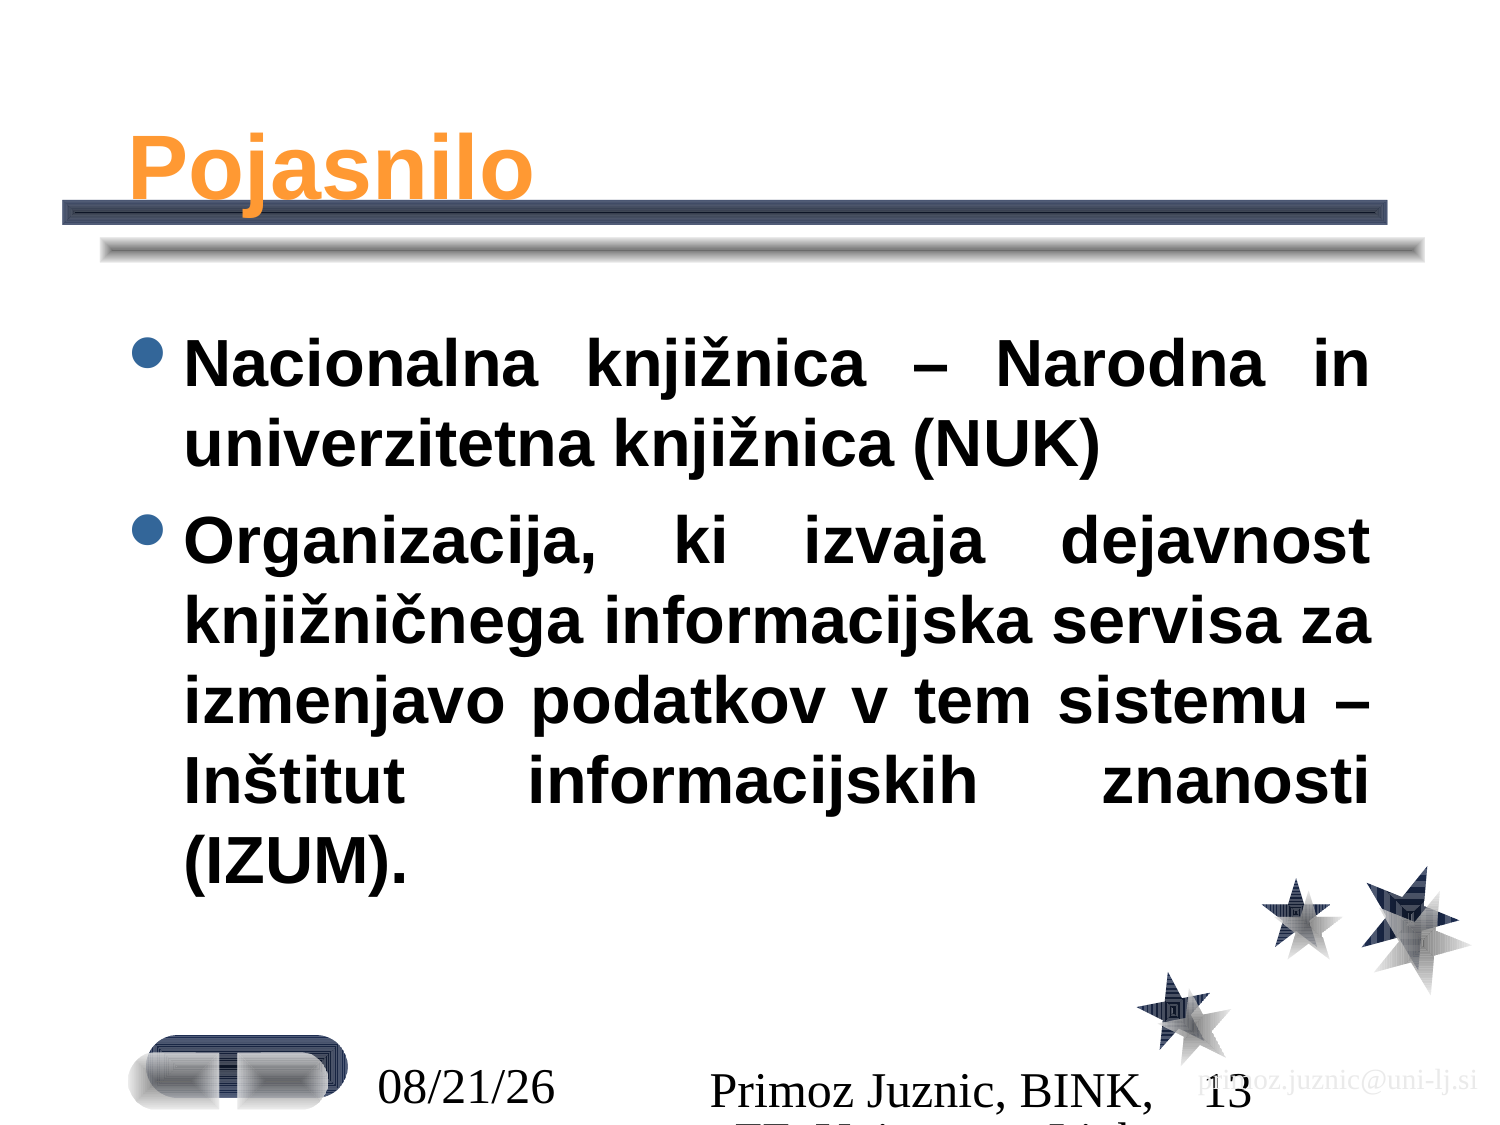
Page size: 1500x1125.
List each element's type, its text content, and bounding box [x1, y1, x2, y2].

list Nacionalna knjižnica – Narodna in univerzitetna knjižnica (NUK) Organizacija, ki izvaja dejavnost knjižničnega informacijska servisa za izmenjavo podatkov v tem sistemu – Inštitut informacijskih znanosti (IZUM). [112, 312, 1388, 988]
title Pojasnilo [112, 37, 1388, 225]
